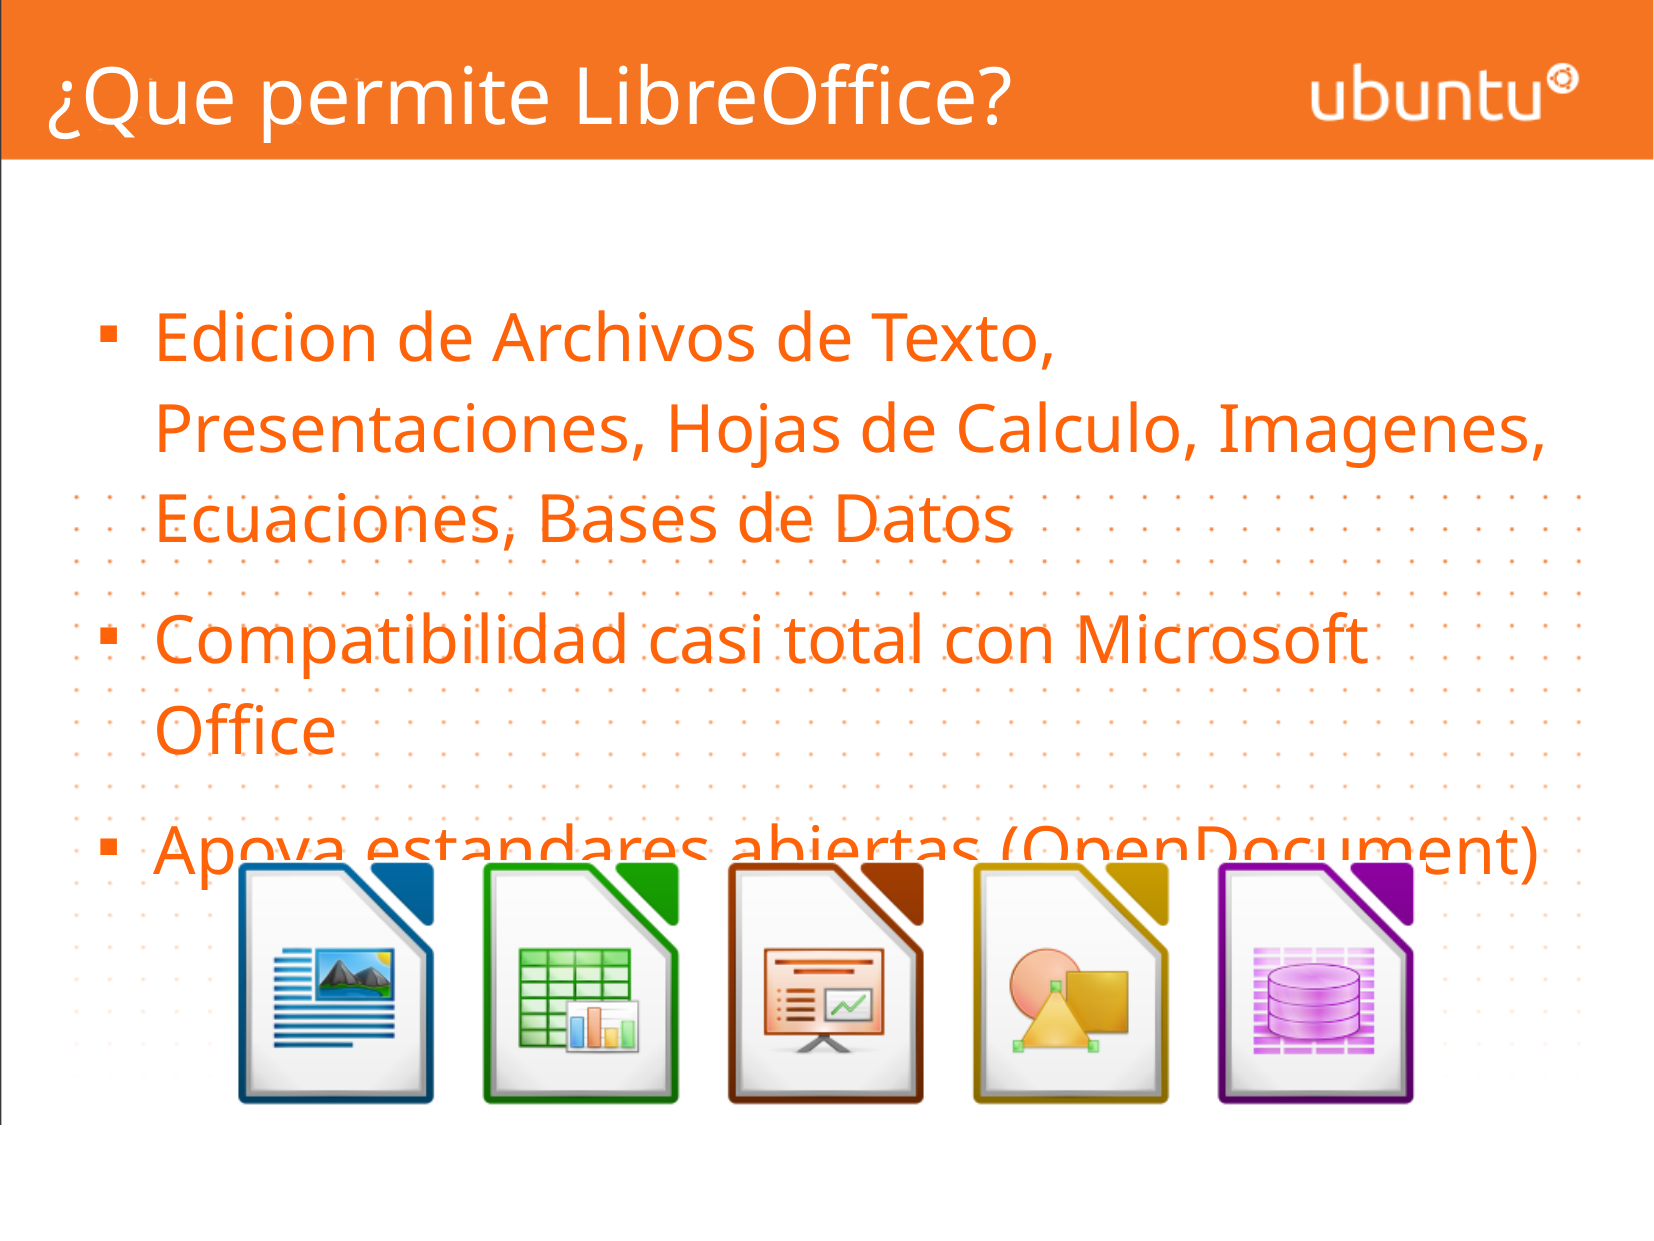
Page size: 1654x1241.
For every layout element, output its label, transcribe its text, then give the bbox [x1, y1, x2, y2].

list Edicion de Archivos de Texto, Presentaciones, Hojas de Calculo, Imagenes, Ecuaciones, Bases de Datos Compatibilidad casi total con Microsoft Office Apoya estandares abiertas (OpenDocument) [82, 290, 1571, 1109]
title ¿Que permite LibreOffice? [47, 29, 1276, 158]
picture [0, 0, 1654, 1126]
